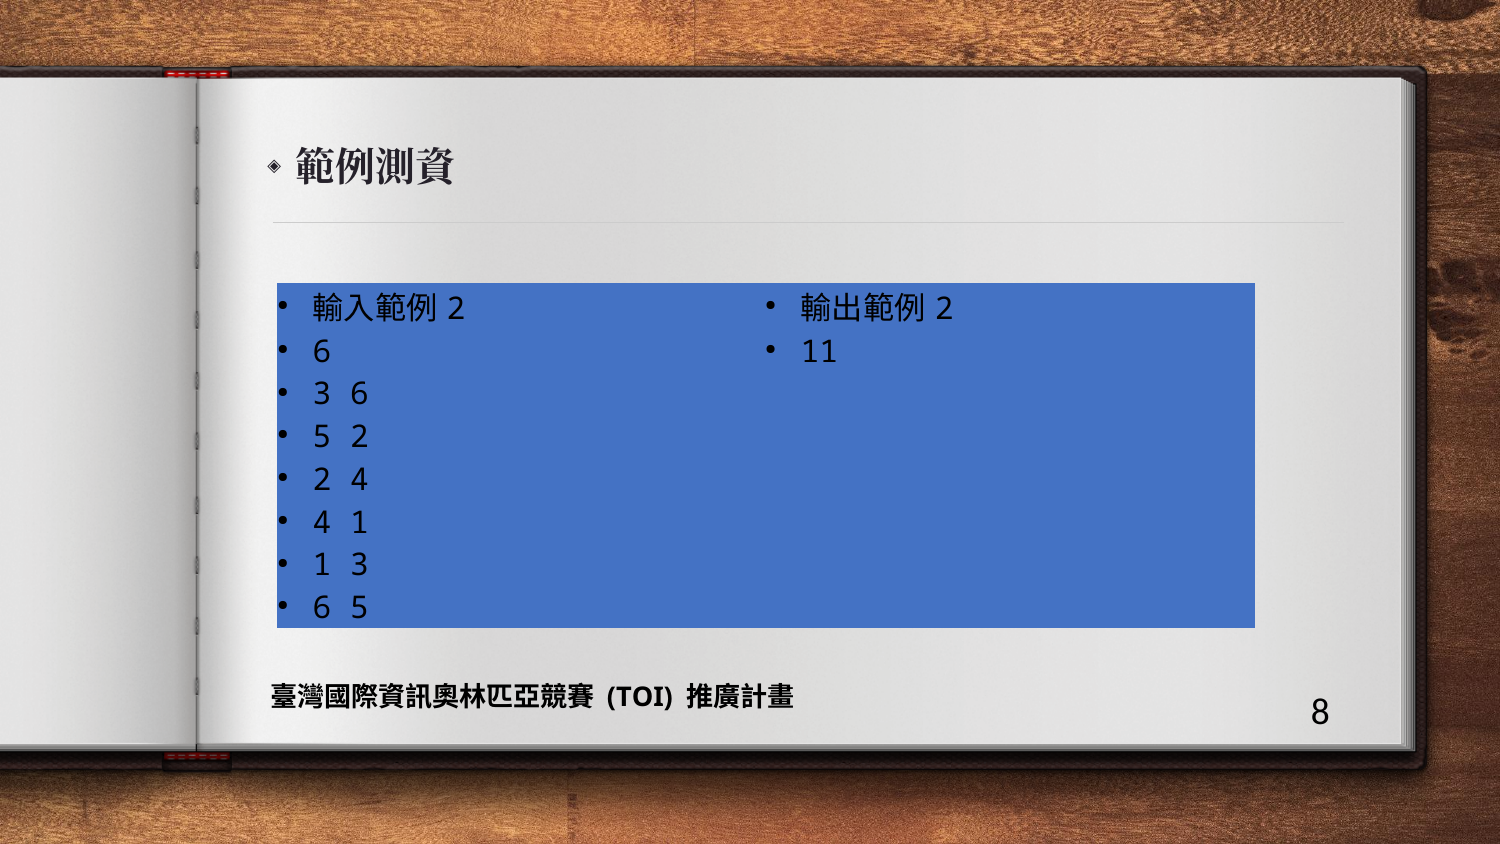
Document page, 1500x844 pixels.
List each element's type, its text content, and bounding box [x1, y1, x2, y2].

list 範例測資 [252, 126, 1194, 205]
table_header 輸出範例2 11 [765, 283, 1255, 628]
text_box [1295, 672, 1386, 737]
table_header 輸入範例2 6 3 6 5 2 2 4 4 1 1 3 6 5 [277, 283, 765, 628]
